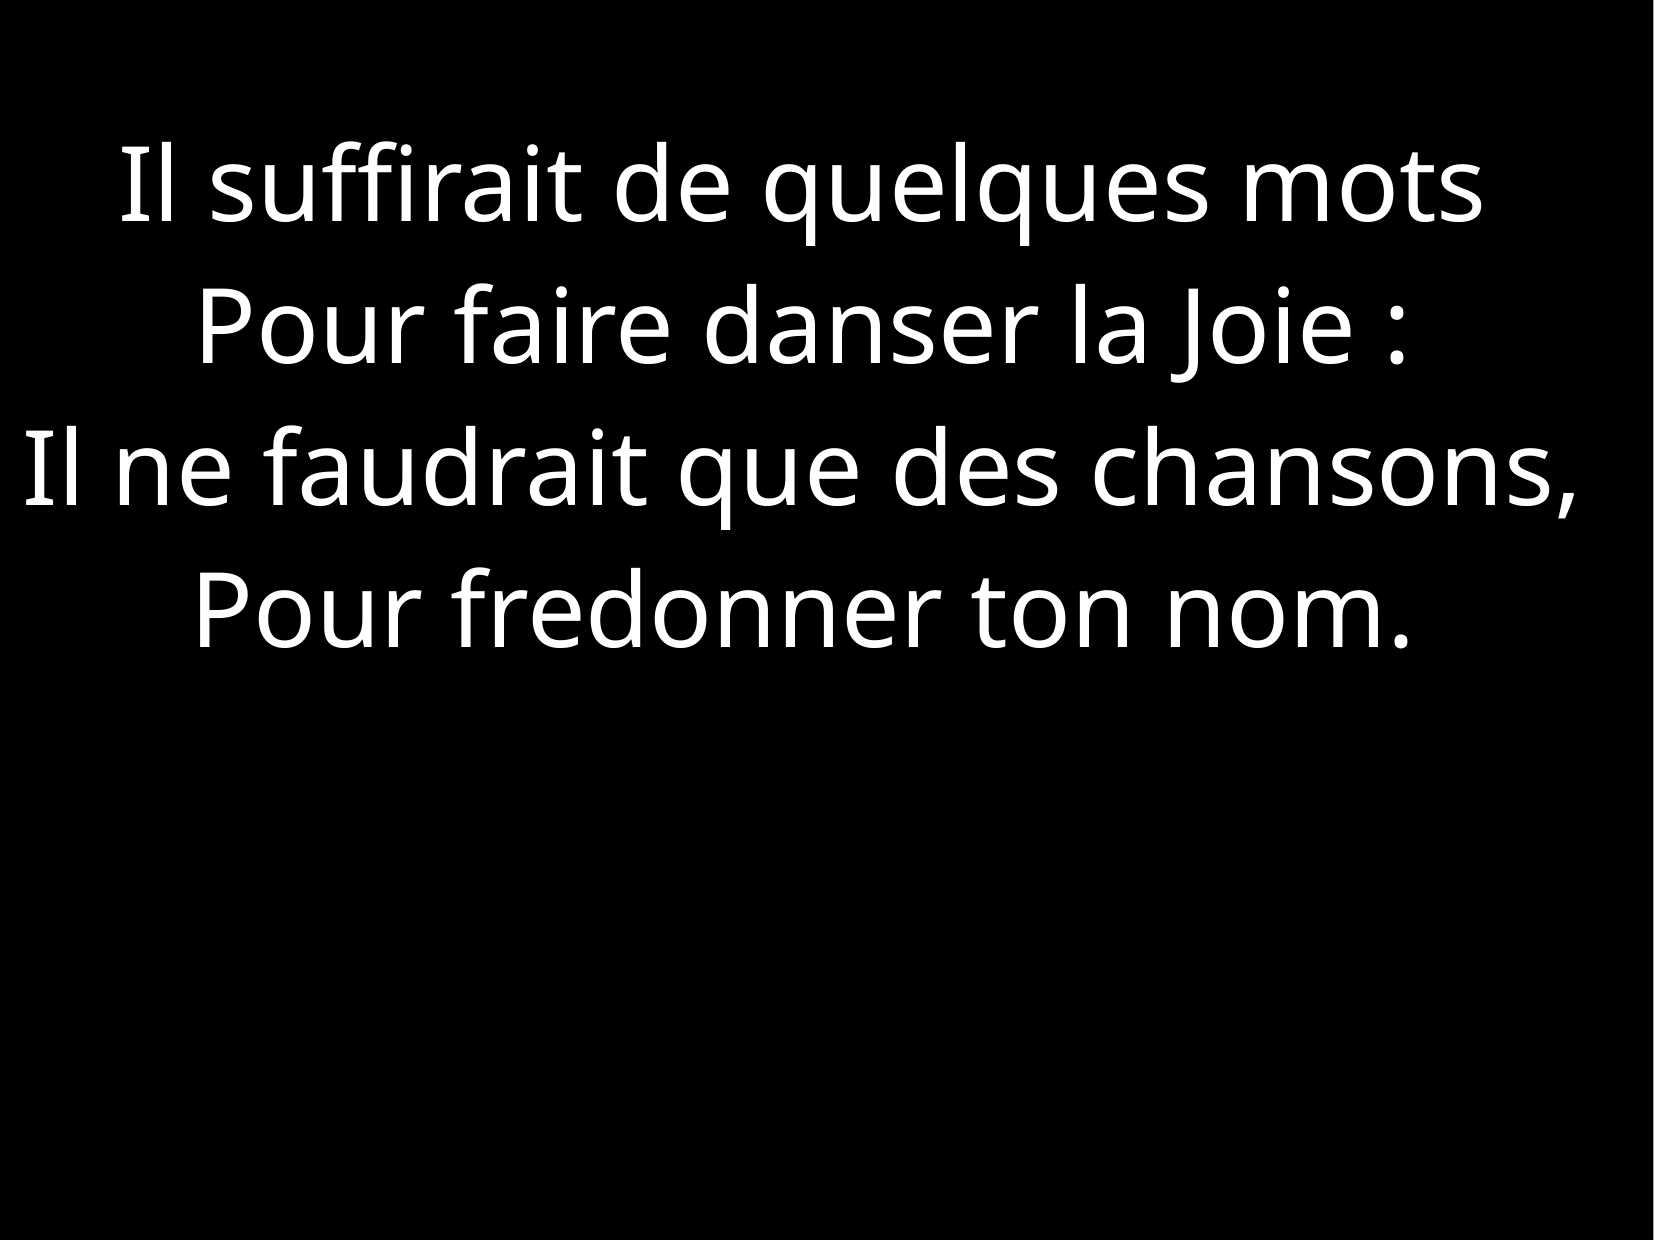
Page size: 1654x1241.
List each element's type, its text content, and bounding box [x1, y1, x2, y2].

subtitle Il suffirait de quelques mots Pour faire danser la Joie : Il ne faudrait que des chansons, Pour fredonner ton nom. [11, 93, 1595, 1241]
